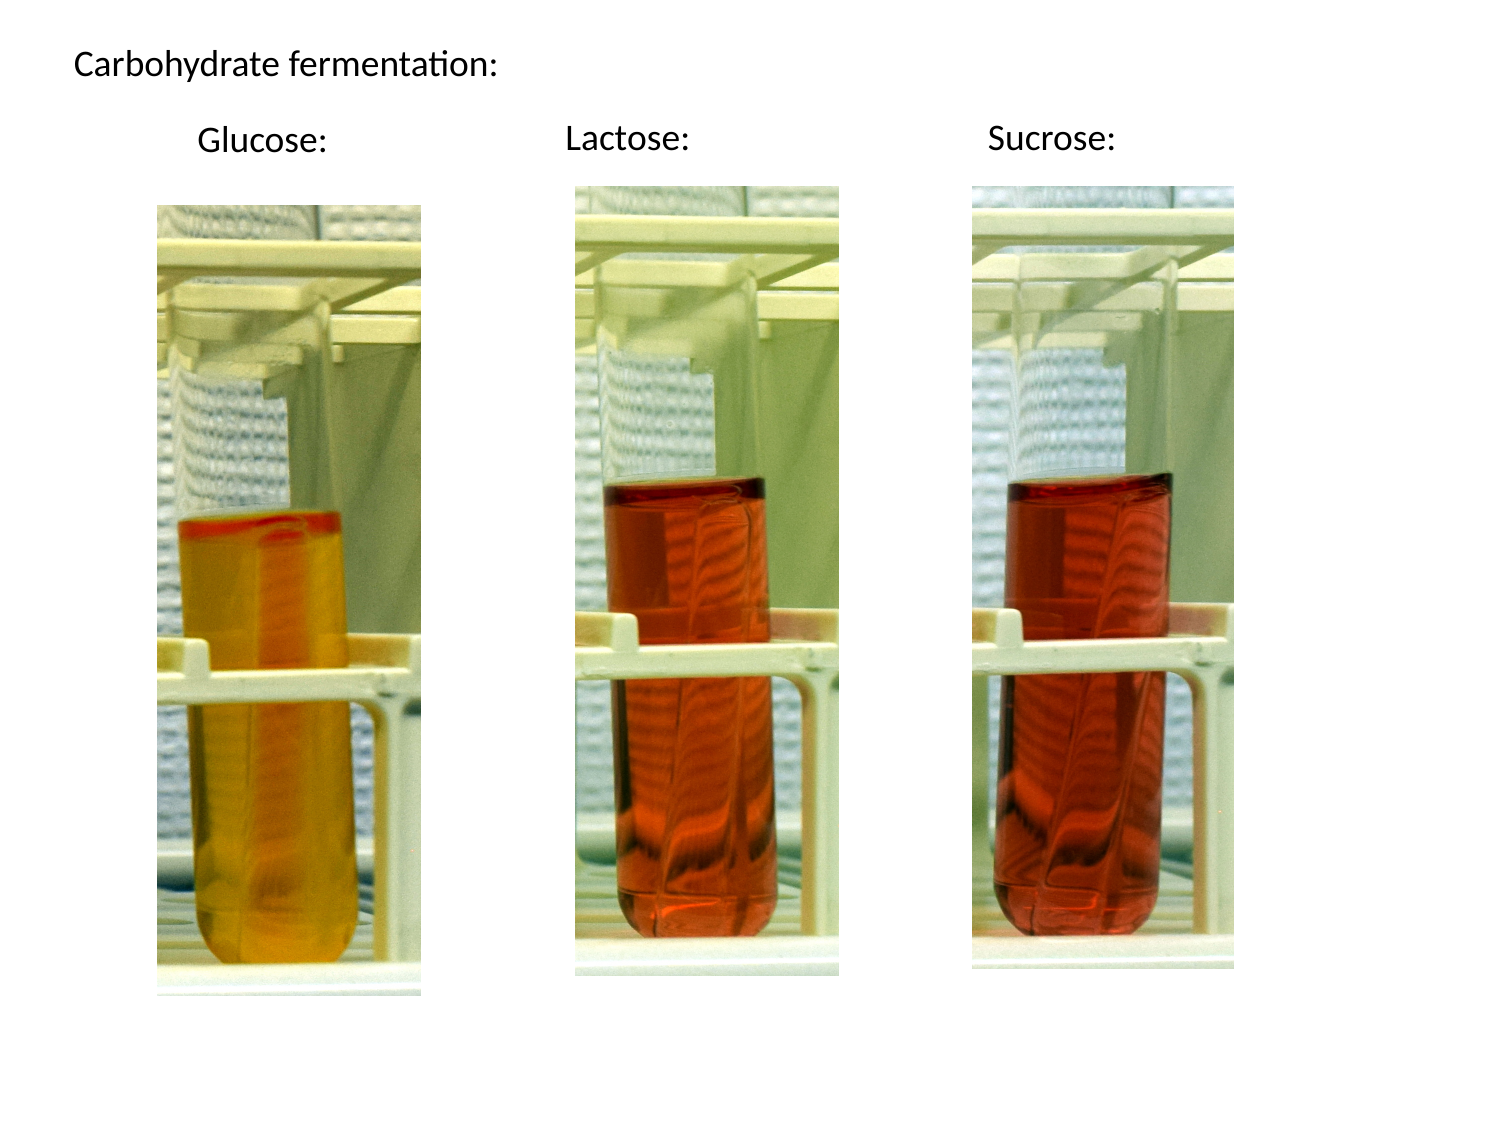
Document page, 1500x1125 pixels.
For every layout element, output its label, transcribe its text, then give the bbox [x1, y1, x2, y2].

picture [157, 205, 421, 996]
text_box Glucose: [182, 107, 345, 168]
picture [575, 186, 839, 976]
text_box Lactose: [550, 105, 708, 166]
picture [972, 186, 1234, 969]
text_box Sucrose: [972, 105, 1133, 166]
text_box Carbohydrate fermentation: [58, 30, 520, 92]
